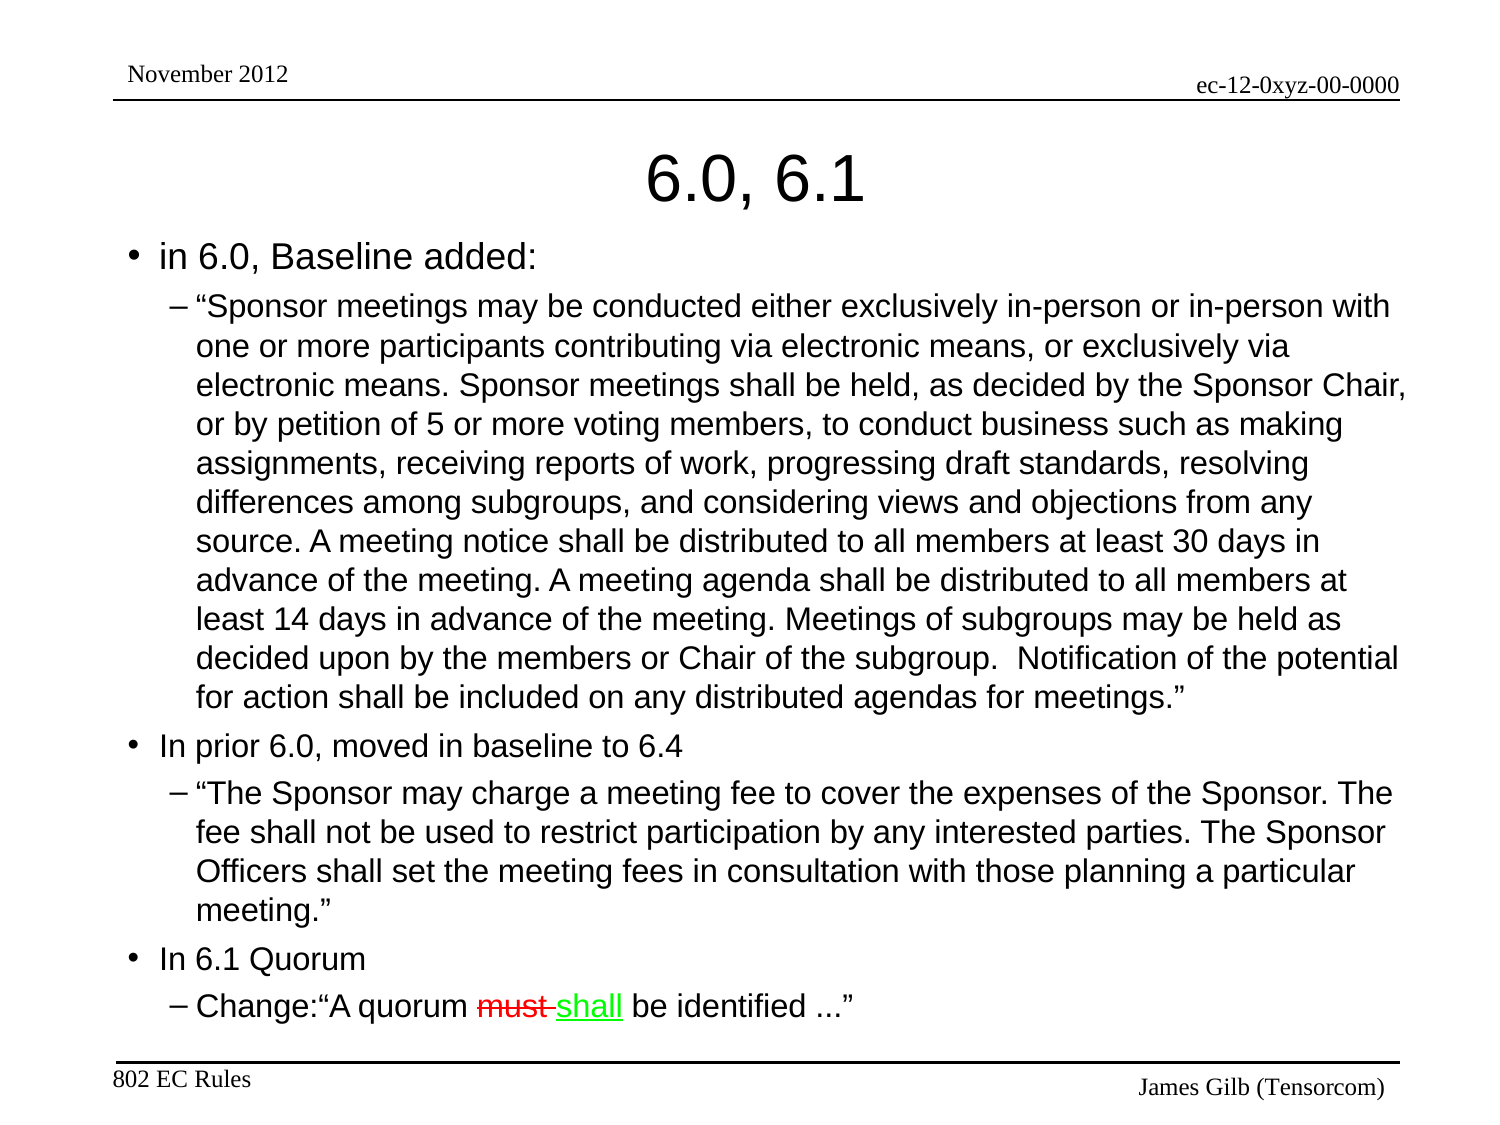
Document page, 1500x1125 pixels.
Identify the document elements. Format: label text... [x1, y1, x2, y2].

title 6.0, 6.1 [112, 112, 1401, 224]
list in 6.0, Baseline added: “Sponsor meetings may be conducted either exclusively in-person or in-person with one or more participants contributing via electronic means, or exclusively via electronic means. Sponsor meetings shall be held, as decided by the Sponsor Chair, or by petition of 5 or more voting members, to conduct business such as making assignments, receiving reports of work, progressing draft standards, resolving differences among subgroups, and considering views and objections from any source. A meeting notice shall be distributed to all members at least 30 days in advance of the meeting. A meeting agenda shall be distributed to all members at least 14 days in advance of the meeting. Meetings of subgroups may be held as decided upon by the members or Chair of the subgroup. Notification of the potential for action shall be included on any distributed agendas for meetings.” In prior 6.0, moved in baseline to 6.4 “The Sponsor may charge a meeting fee to cover the expenses of the Sponsor. The fee shall not be used to restrict participation by any interested parties. The Sponsor Officers shall set the meeting fees in consultation with those planning a particular meeting.” In 6.1 Quorum Change:“A quorum must shall be identified ...” [112, 224, 1426, 1051]
